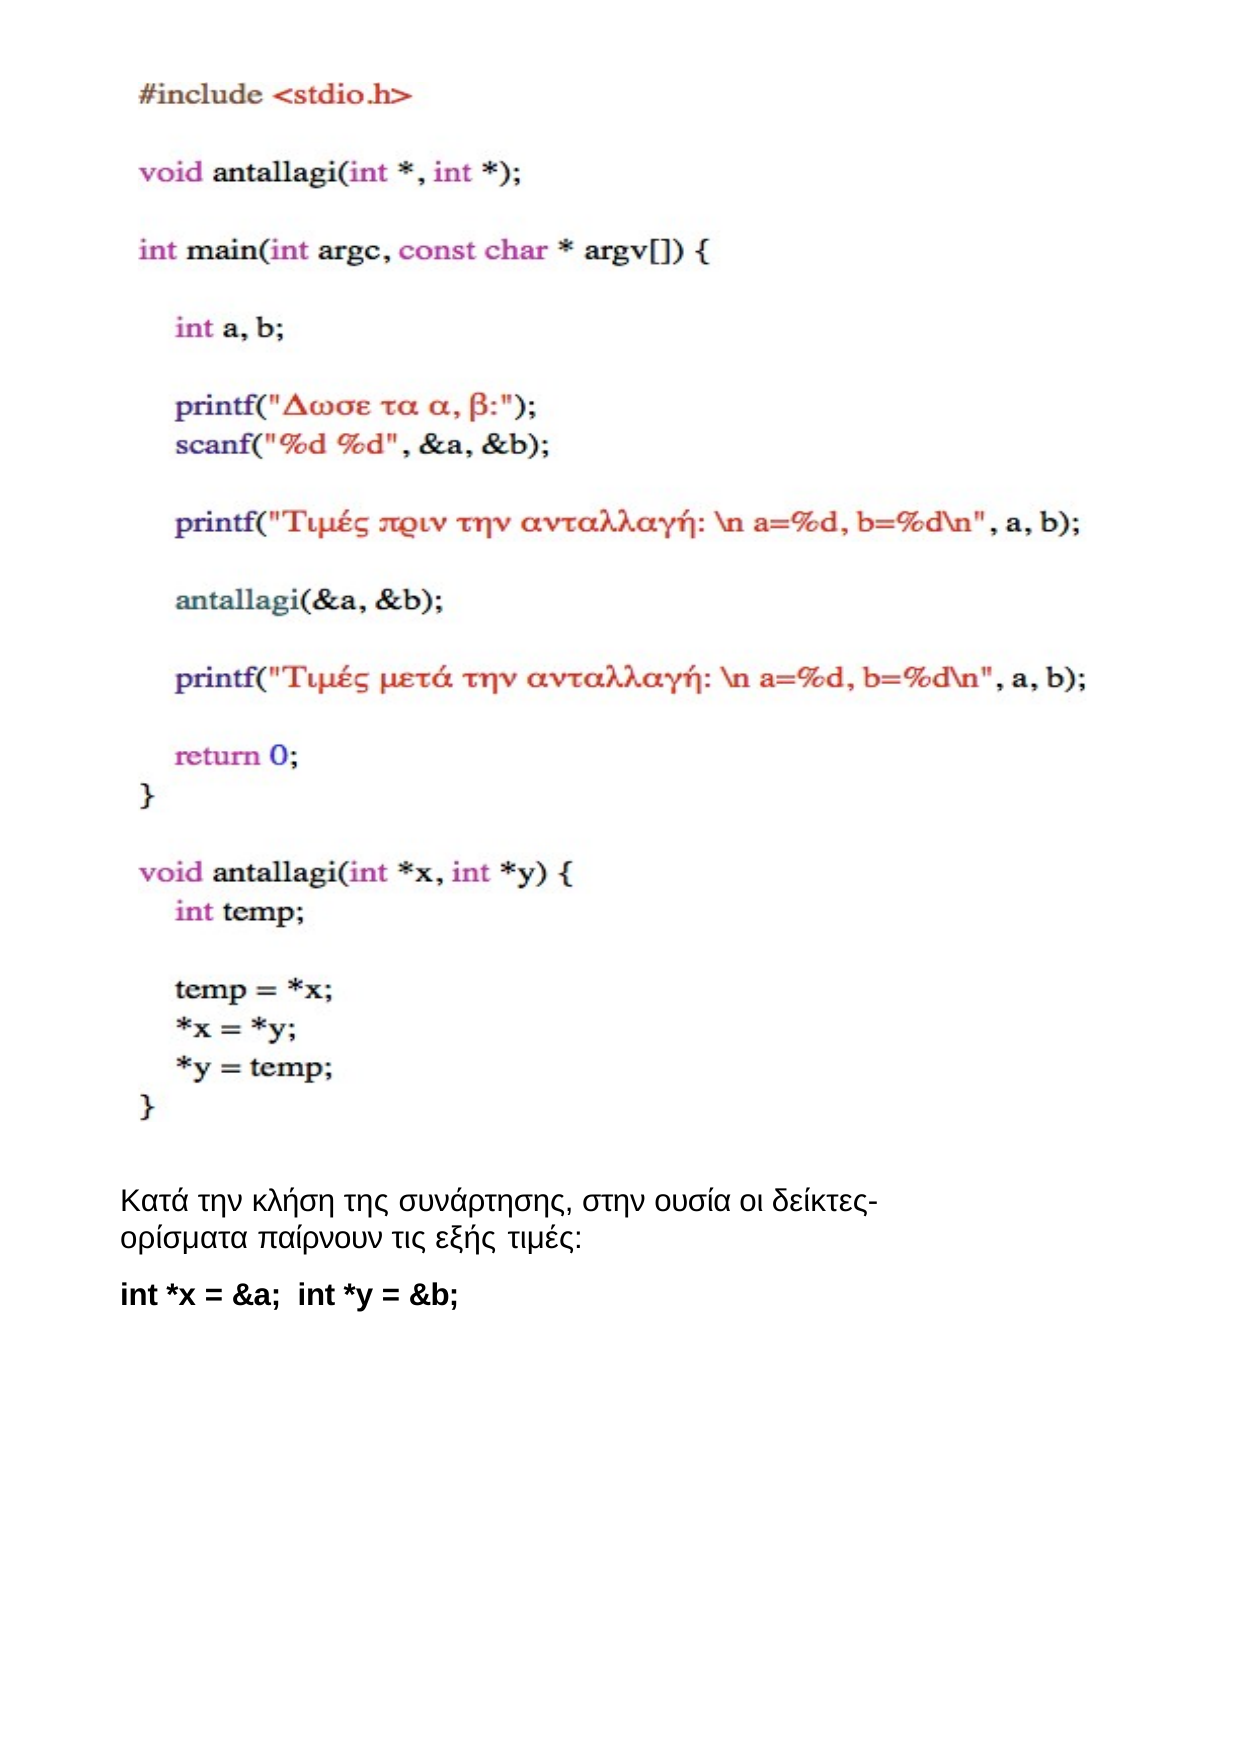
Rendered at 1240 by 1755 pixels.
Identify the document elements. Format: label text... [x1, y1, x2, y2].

text_box [137, 82, 1087, 1122]
text_box Κατά την κλήση της συνάρτησης, στην ουσία οι δείκτες-ορίσματα παίρνουν τις εξής τιμές: int *x = &a; int *y = &b; [118, 1178, 940, 1312]
